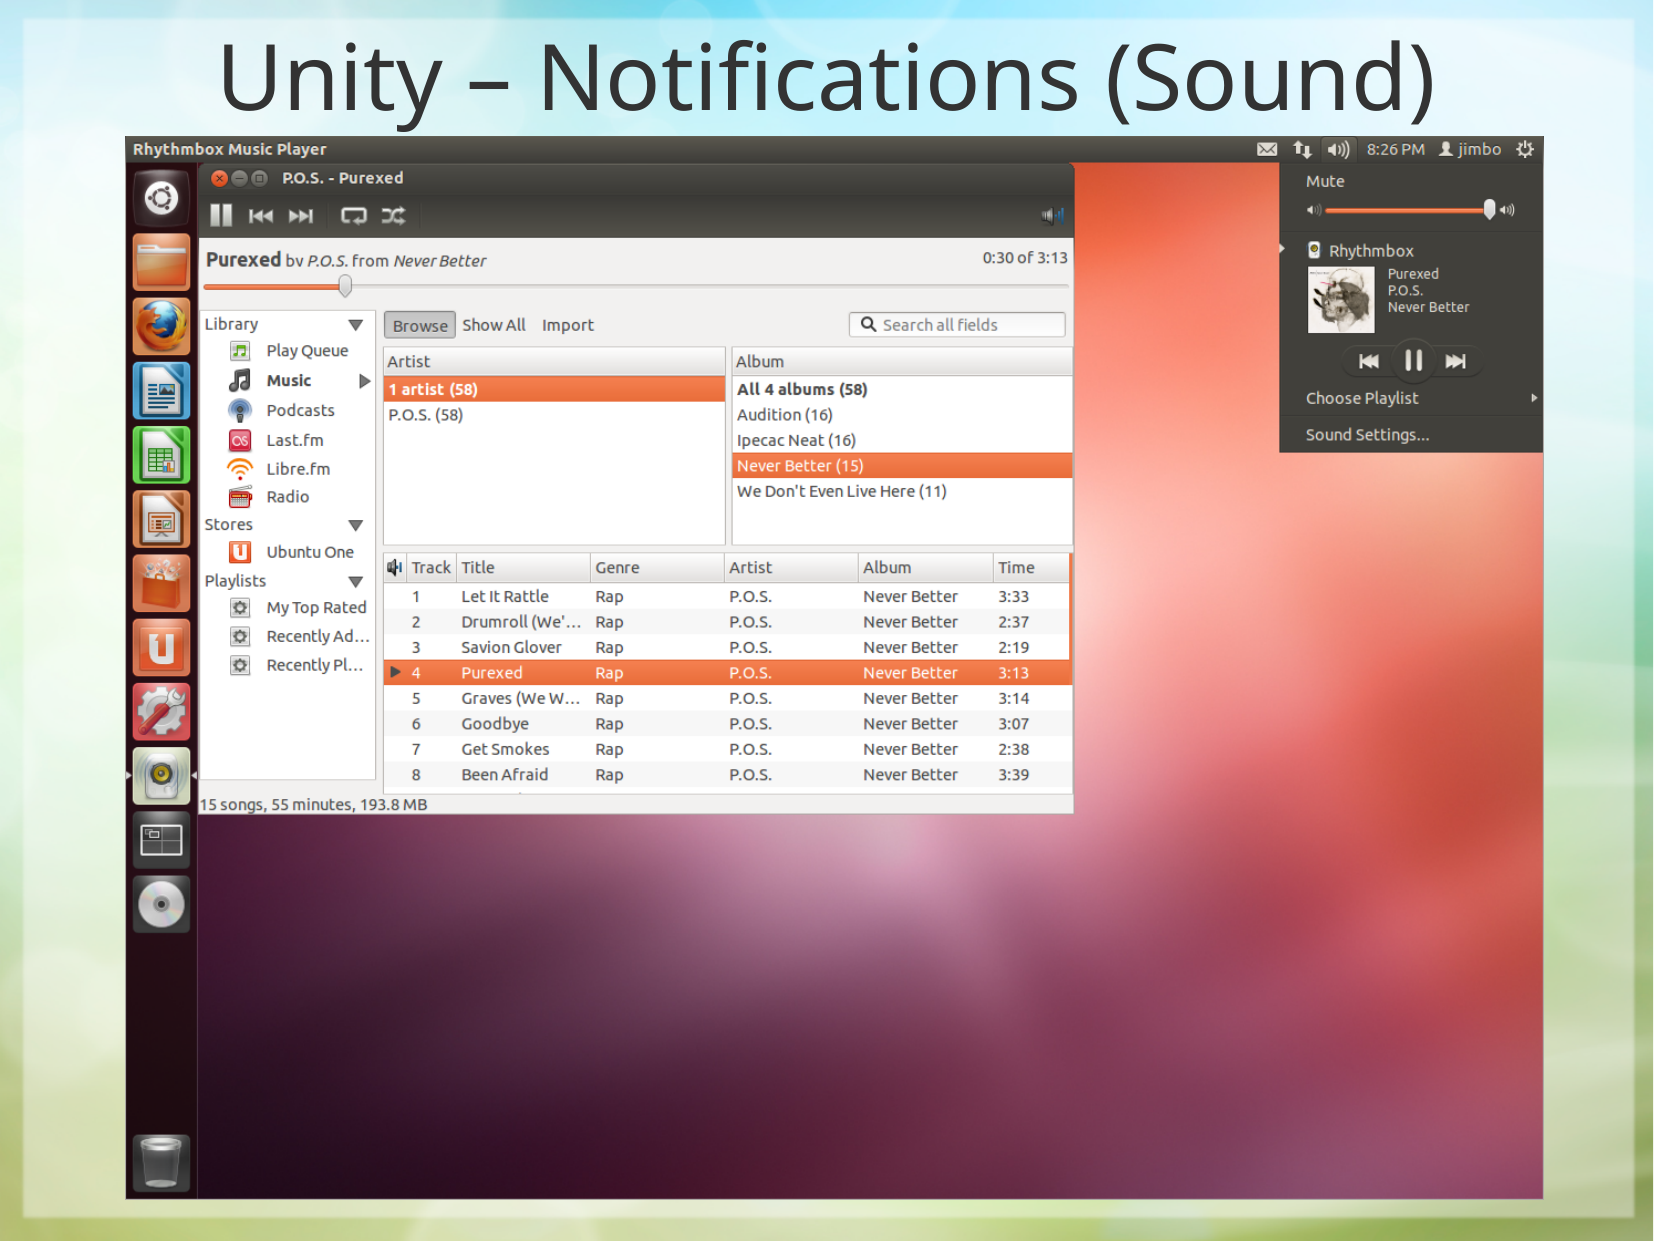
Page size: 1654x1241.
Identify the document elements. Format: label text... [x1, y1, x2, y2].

title Unity – Notifications (Sound) [82, 0, 1571, 151]
picture [0, 0, 1654, 1241]
